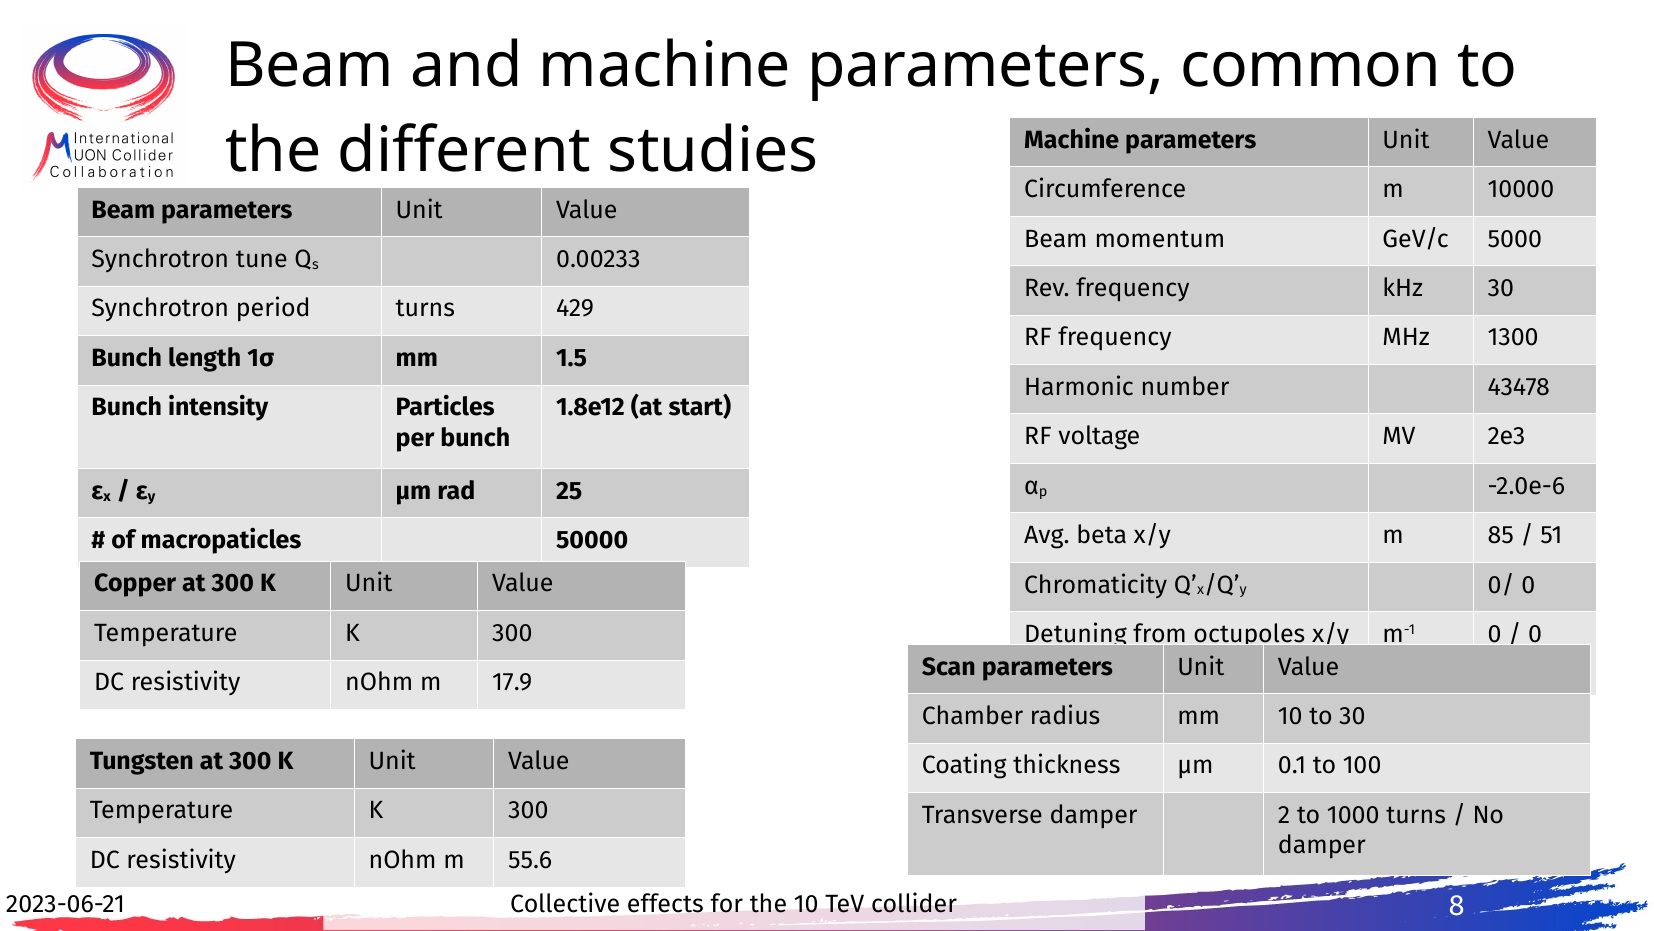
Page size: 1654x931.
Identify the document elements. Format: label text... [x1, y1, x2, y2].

table_cell K [355, 789, 493, 837]
table_cell 0.00233 [542, 237, 749, 286]
table_cell 0/ 0 [1474, 563, 1596, 611]
table_cell 10 to 30 [1264, 694, 1590, 743]
table_cell 43478 [1474, 365, 1596, 413]
table_cell 85 / 51 [1474, 513, 1596, 562]
table_cell 30 [1474, 266, 1596, 315]
table_cell MV [1369, 414, 1473, 463]
table_cell 0 / 0 [1474, 612, 1596, 695]
table_cell Particles per bunch [382, 386, 541, 468]
table_cell RF frequency [1010, 316, 1368, 364]
table_cell 0.1 to 100 [1264, 744, 1590, 792]
table_cell 429 [542, 287, 749, 335]
table_cell 50000 [542, 518, 749, 567]
table_cell Temperature [80, 611, 330, 660]
table_cell 300 [494, 789, 685, 837]
table_cell K [331, 611, 477, 660]
table_cell kHz [1369, 266, 1473, 315]
table_cell 55.6 [494, 838, 685, 887]
table_cell 1.8e12 (at start) [542, 386, 749, 468]
table_cell Synchrotron period [78, 287, 381, 335]
table_header Value [542, 188, 749, 236]
table_header Value [478, 562, 685, 610]
table_cell Chamber radius [908, 694, 1163, 743]
table_header Unit [355, 739, 493, 788]
table_cell turns [382, 287, 541, 335]
table_cell Chromaticity Q’x/Q’y [1010, 563, 1368, 611]
table_header Unit [382, 188, 541, 236]
table_cell αp [1010, 464, 1368, 512]
table_cell [1164, 793, 1263, 875]
table_header Beam parameters [78, 188, 381, 236]
table_cell MHz [1369, 316, 1473, 364]
table_cell Avg. beta x/y [1010, 513, 1368, 562]
picture [0, 848, 323, 931]
table_cell m [1369, 167, 1473, 216]
table_cell Bunch intensity [78, 386, 381, 468]
table_cell m-1 [1369, 612, 1473, 644]
table_cell Synchrotron tune Qs [78, 237, 381, 286]
table_cell # of macropaticles [78, 518, 381, 567]
table_cell μm [1164, 744, 1263, 792]
table_cell DC resistivity [80, 661, 330, 709]
table_cell 2e3 [1474, 414, 1596, 463]
table_header Tungsten at 300 K [76, 739, 354, 788]
table_cell Circumference [1010, 167, 1368, 216]
table_cell 25 [542, 469, 749, 517]
table_header Value [1474, 118, 1596, 166]
table_cell 17.9 [478, 661, 685, 709]
table_cell 5000 [1474, 217, 1596, 265]
table_cell nOhm m [355, 838, 493, 887]
table_cell μm rad [382, 469, 541, 517]
table_header Copper at 300 K [80, 562, 330, 610]
table_cell Bunch length 1σ [78, 336, 381, 385]
table_cell Harmonic number [1010, 365, 1368, 413]
picture [21, 21, 188, 189]
table_cell 1.5 [542, 336, 749, 385]
table_cell 300 [478, 611, 685, 660]
table_cell RF voltage [1010, 414, 1368, 463]
table_header Unit [1369, 118, 1473, 166]
table_cell Rev. frequency [1010, 266, 1368, 315]
table_cell -2.0e-6 [1474, 464, 1596, 512]
table_header Value [1264, 645, 1590, 693]
table_cell nOhm m [331, 661, 477, 709]
table_cell m [1369, 513, 1473, 562]
table_cell [1369, 365, 1473, 413]
table_cell mm [1164, 694, 1263, 743]
table_header Unit [331, 562, 477, 610]
table_cell [382, 237, 541, 286]
table_header Value [494, 739, 685, 788]
table_cell 1300 [1474, 316, 1596, 364]
table_cell GeV/c [1369, 217, 1473, 265]
picture [685, 848, 1654, 931]
table_cell [382, 518, 541, 561]
table_cell εx / εy [78, 469, 381, 517]
table_cell mm [382, 336, 541, 385]
table_cell 10000 [1474, 167, 1596, 216]
table_cell DC resistivity [76, 838, 354, 887]
table_header Machine parameters [1010, 118, 1368, 166]
table_cell Transverse damper [908, 793, 1163, 875]
table_header Scan parameters [908, 645, 1163, 693]
table_cell Beam momentum [1010, 217, 1368, 265]
table_cell [1369, 563, 1473, 611]
title Beam and machine parameters, common to the different studies [225, 19, 1571, 181]
table_header Unit [1164, 645, 1263, 693]
table_cell Temperature [76, 789, 354, 837]
table_cell Detuning from octupoles x/y [1010, 612, 1368, 644]
table_cell 2 to 1000 turns / No damper [1264, 793, 1590, 875]
table_cell Coating thickness [908, 744, 1163, 792]
table_cell [1369, 464, 1473, 512]
